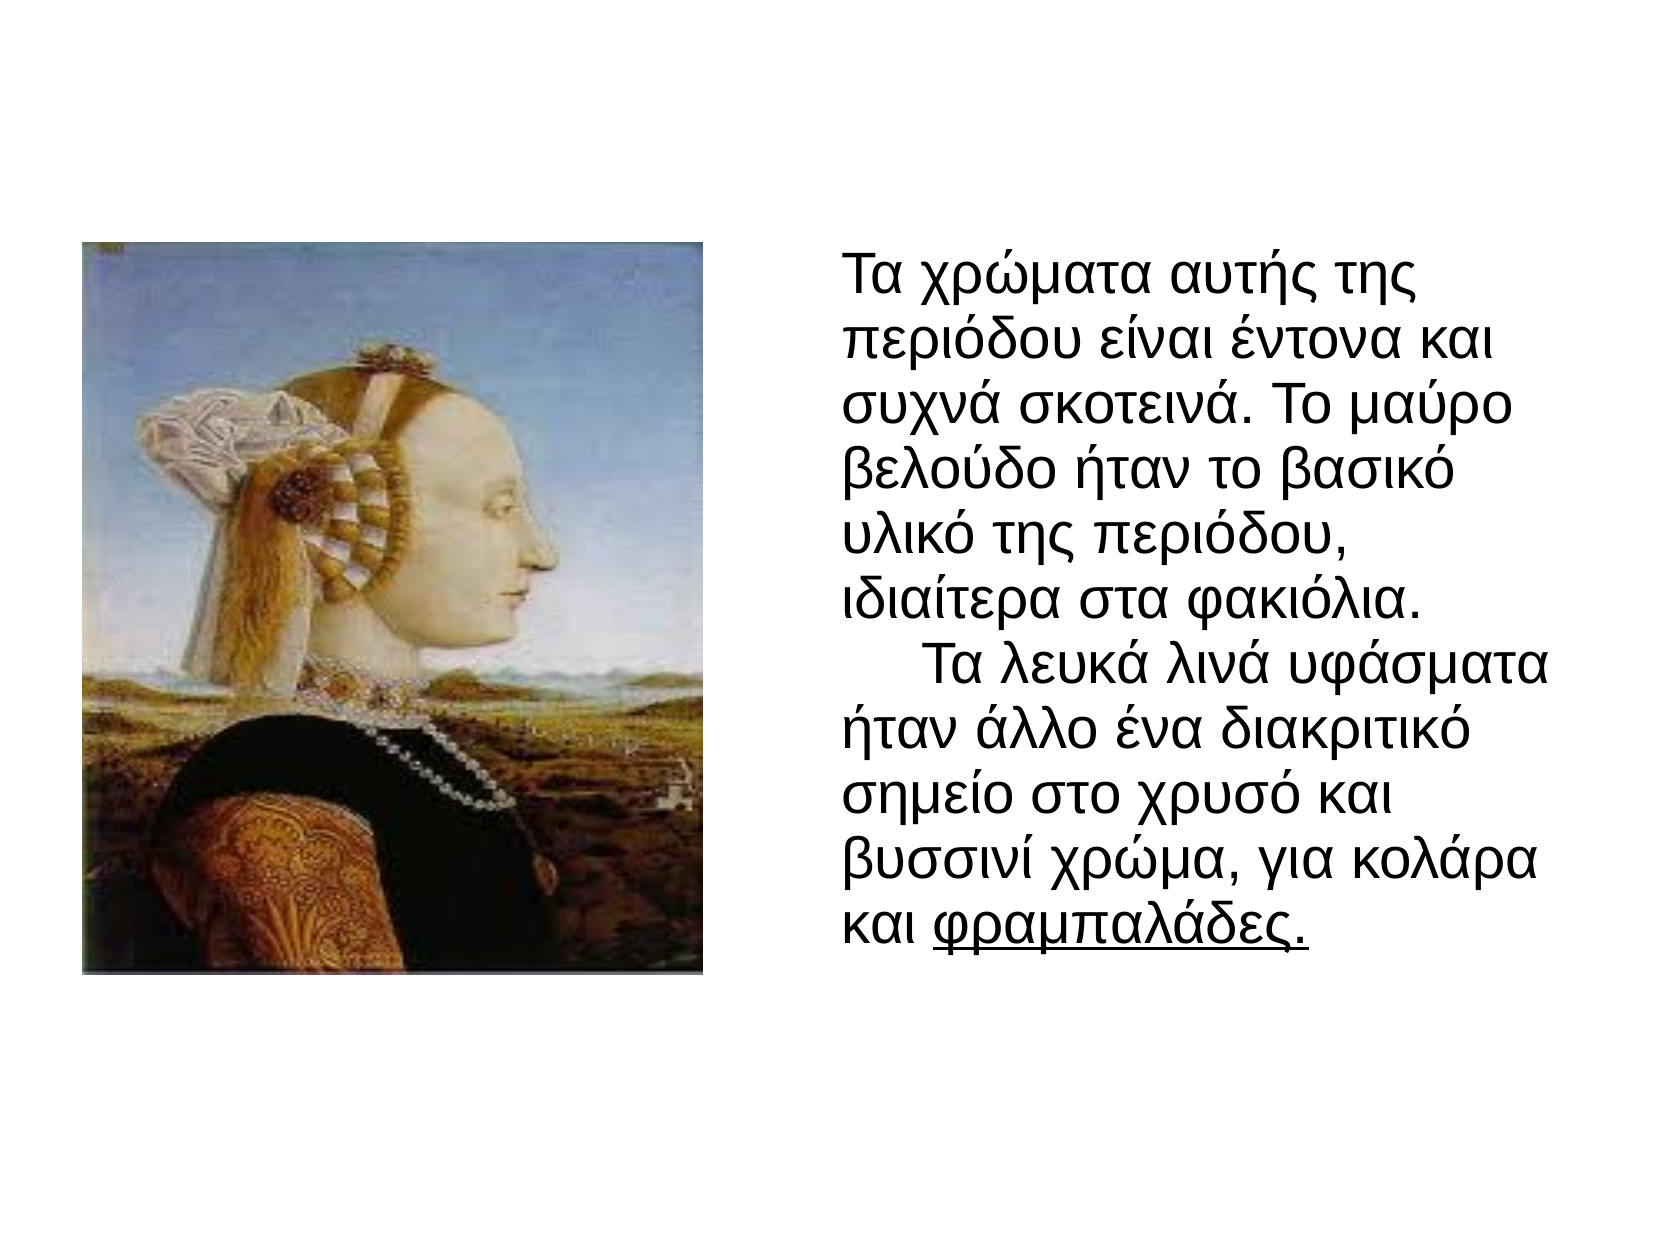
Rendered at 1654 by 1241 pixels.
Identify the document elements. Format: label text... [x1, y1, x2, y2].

picture [82, 242, 703, 975]
text_box Τα χρώματα αυτής της περιόδου είναι έντονα και συχνά σκοτεινά. Το μαύρο βελούδο ήταν το βασικό υλικό της περιόδου, ιδιαίτερα στα φακιόλια. Τα λευκά λινά υφάσματα ήταν άλλο ένα διακριτικό σημείο στο χρυσό και βυσσινί χρώμα, για κολάρα και φραμπαλάδες. [826, 233, 1586, 1004]
